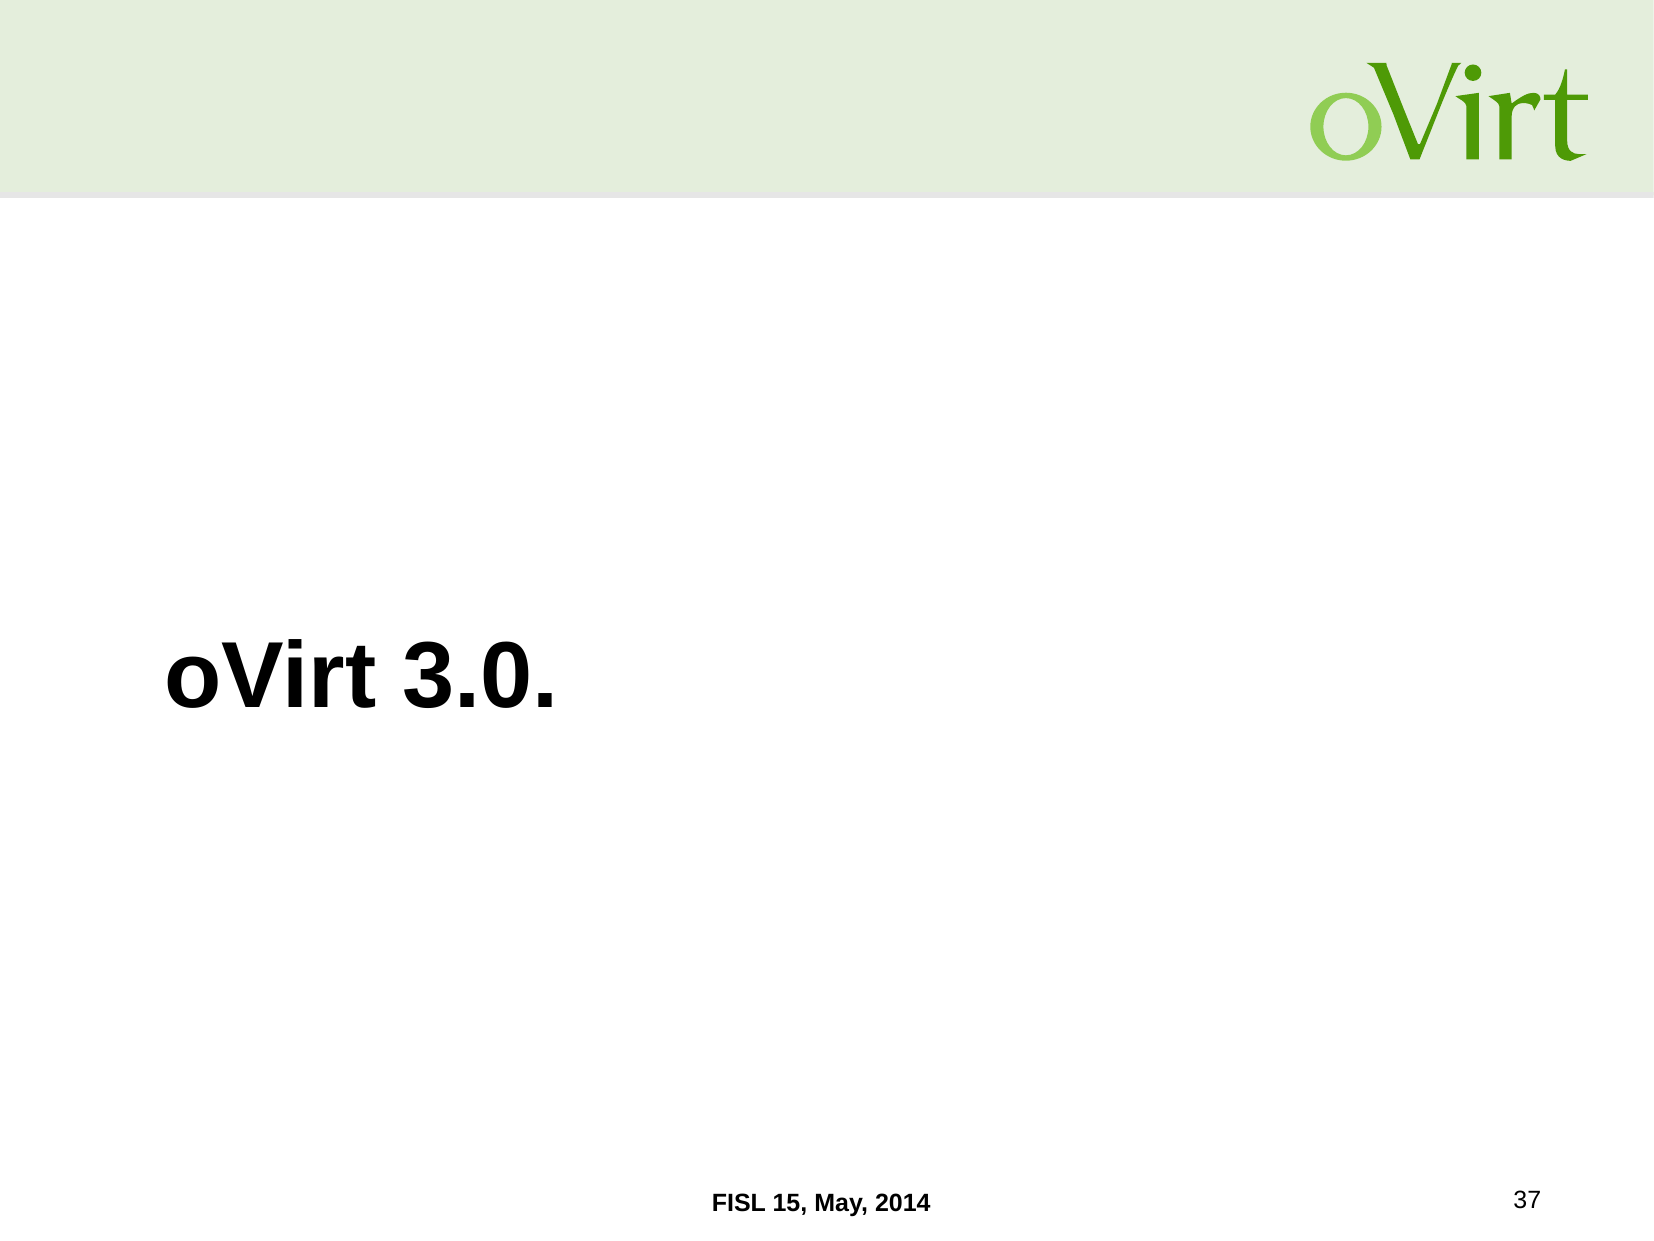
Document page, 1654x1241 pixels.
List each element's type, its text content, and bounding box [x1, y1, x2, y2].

text_box oVirt 3.0. [150, 615, 1654, 750]
